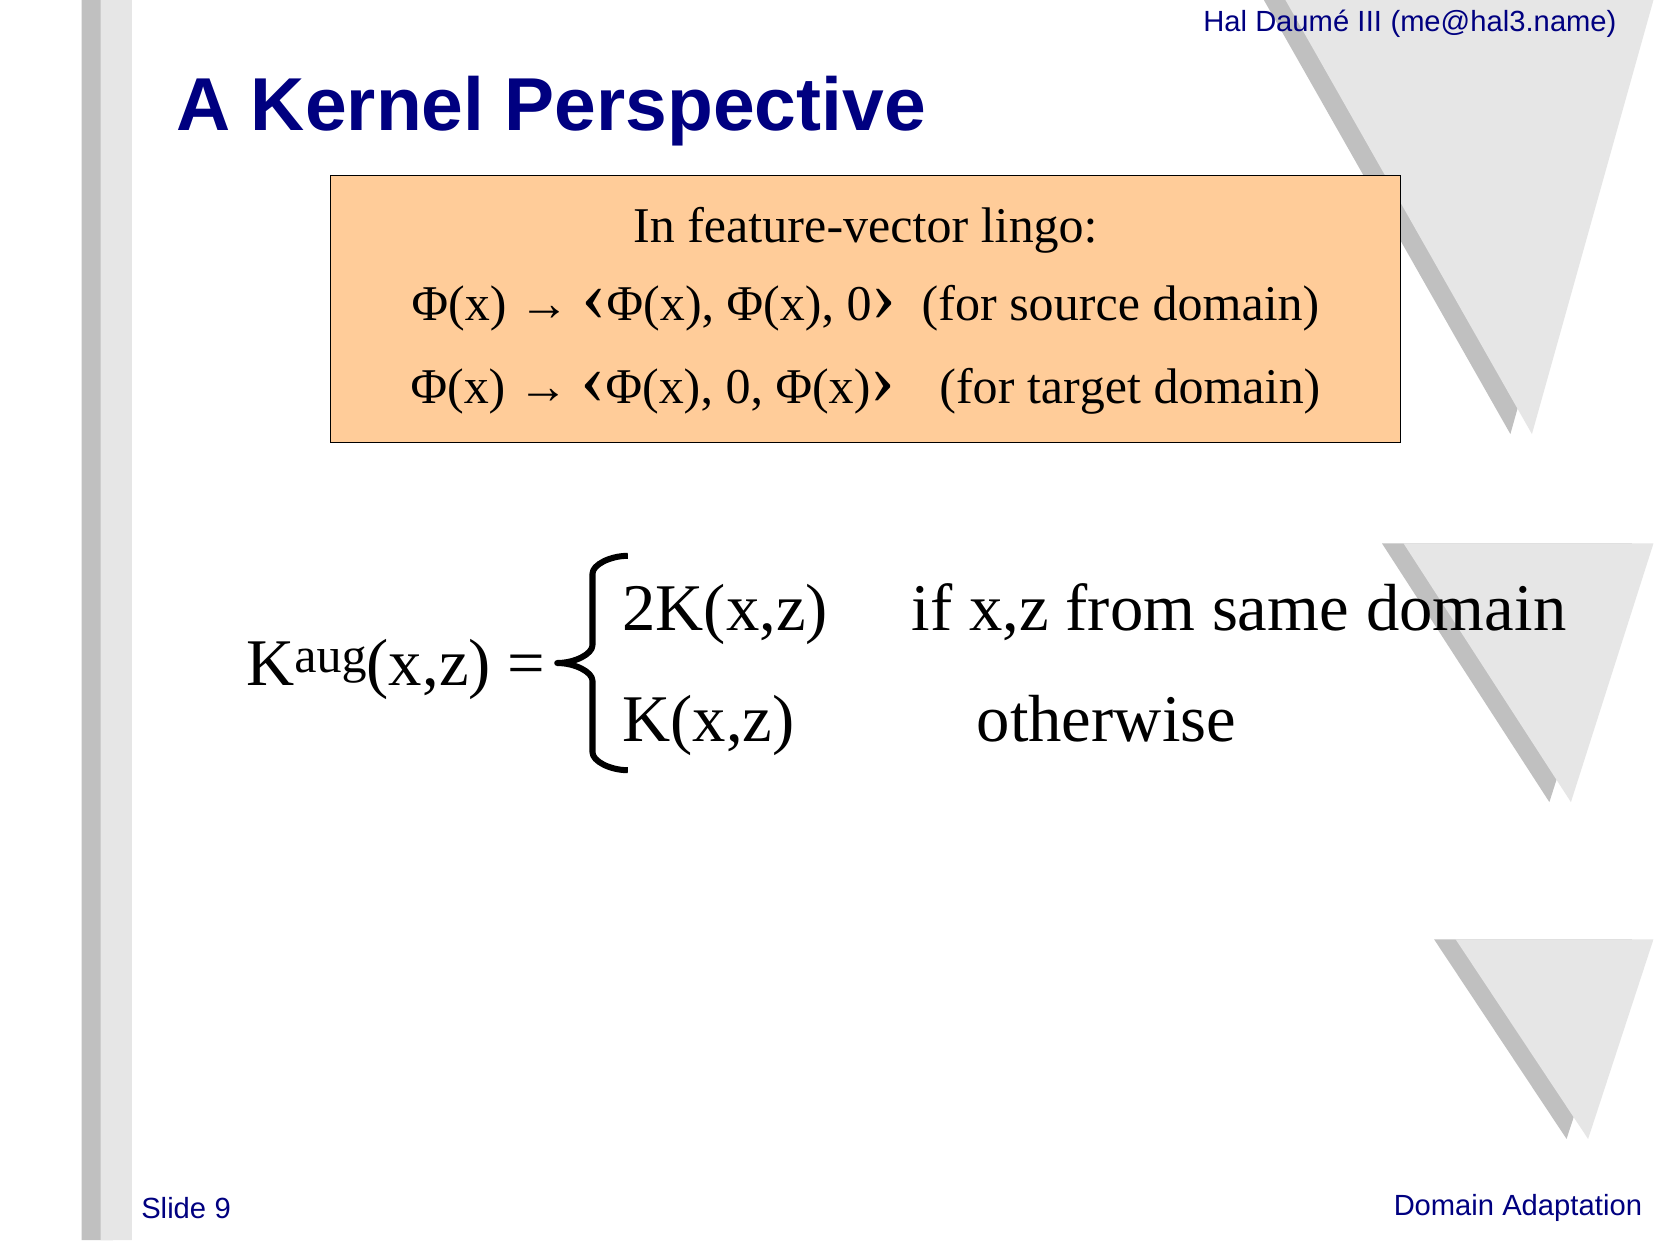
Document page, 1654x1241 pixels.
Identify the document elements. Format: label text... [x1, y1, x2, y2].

text_box Kaug(x,z) = [246, 626, 545, 703]
text_box 2K(x,z) if x,z from same domain K(x,z) otherwise [622, 571, 1569, 757]
text_box In feature-vector lingo: Φ(x) → ‹Φ(x), Φ(x), 0› (for source domain) Φ(x) → ‹Φ(x), 0, Φ(x)› (for target domain) [330, 175, 1401, 443]
title A Kernel Perspective [176, 44, 1509, 166]
